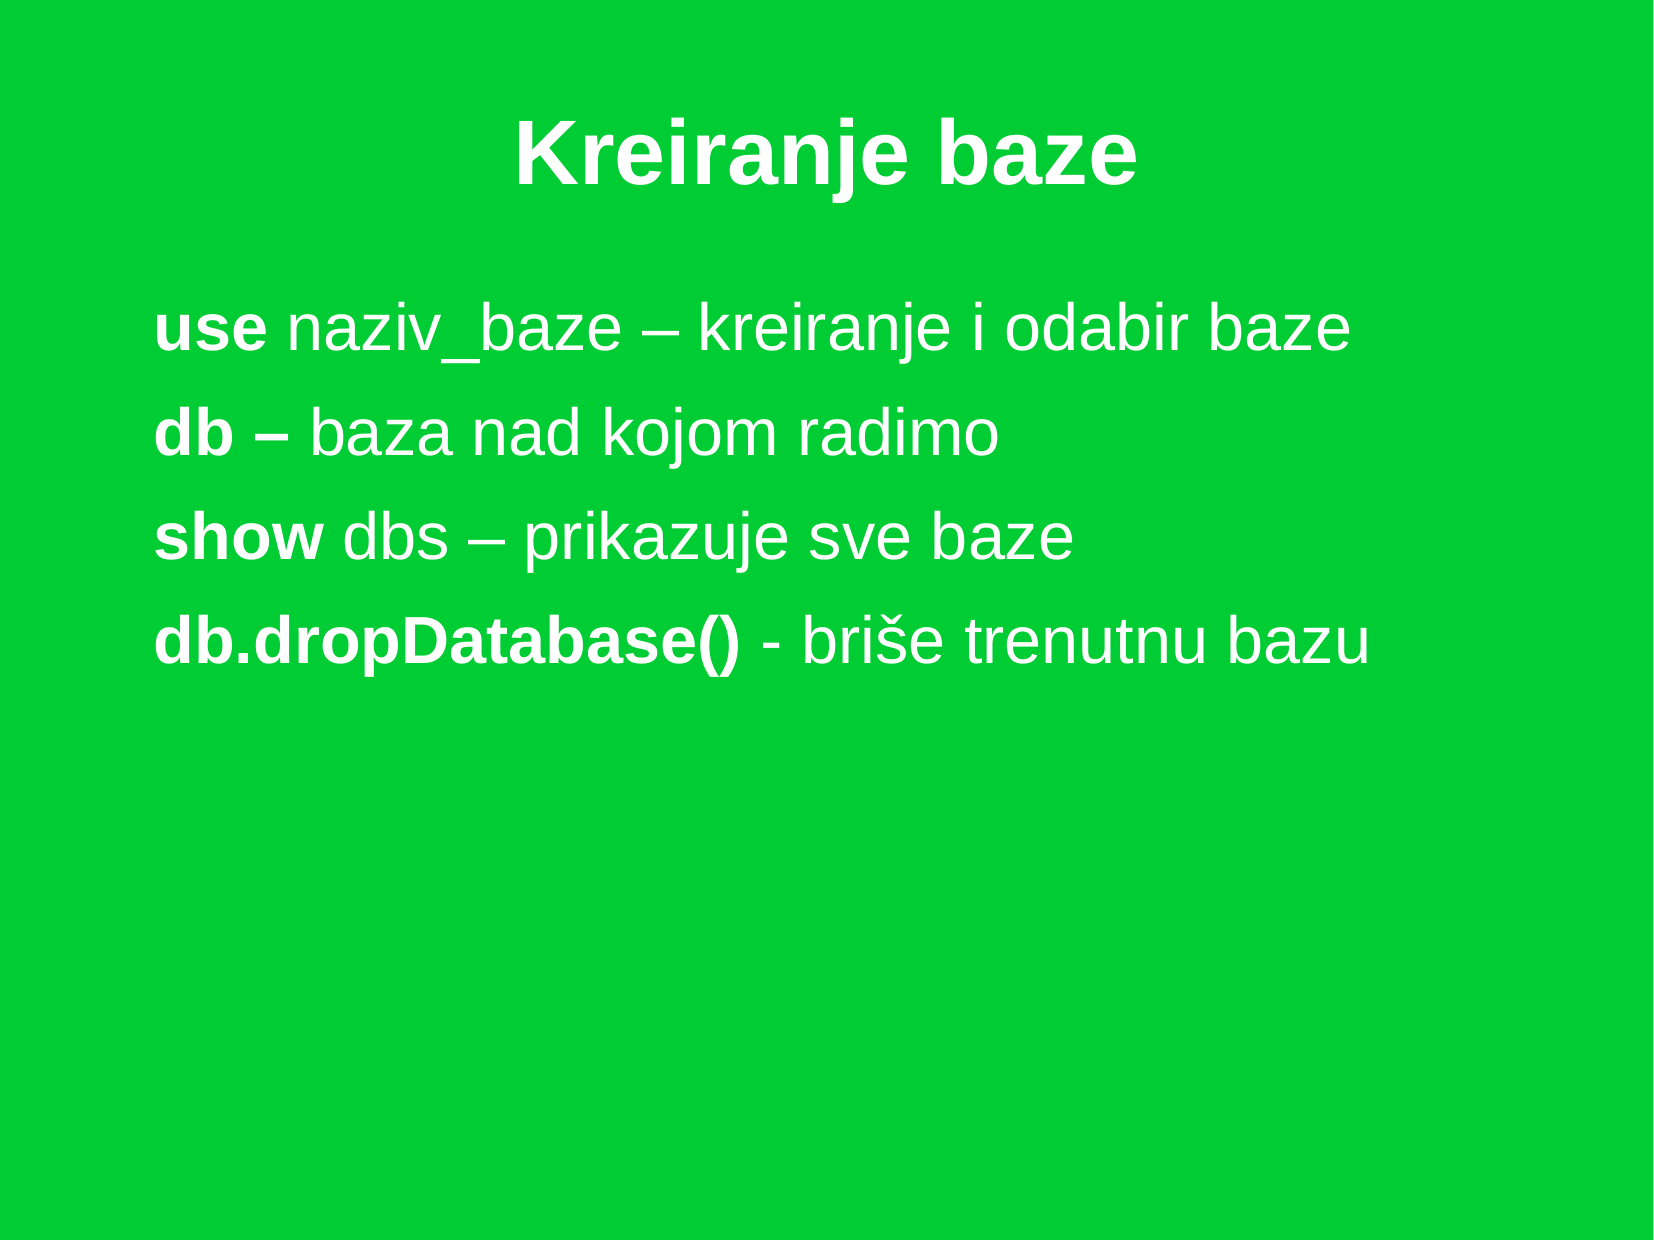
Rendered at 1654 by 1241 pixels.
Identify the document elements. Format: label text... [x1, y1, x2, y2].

title Kreiranje baze [82, 49, 1571, 257]
list use naziv_baze – kreiranje i odabir baze db – baza nad kojom radimo show dbs – prikazuje sve baze db.dropDatabase() - briše trenutnu bazu [82, 290, 1571, 1010]
